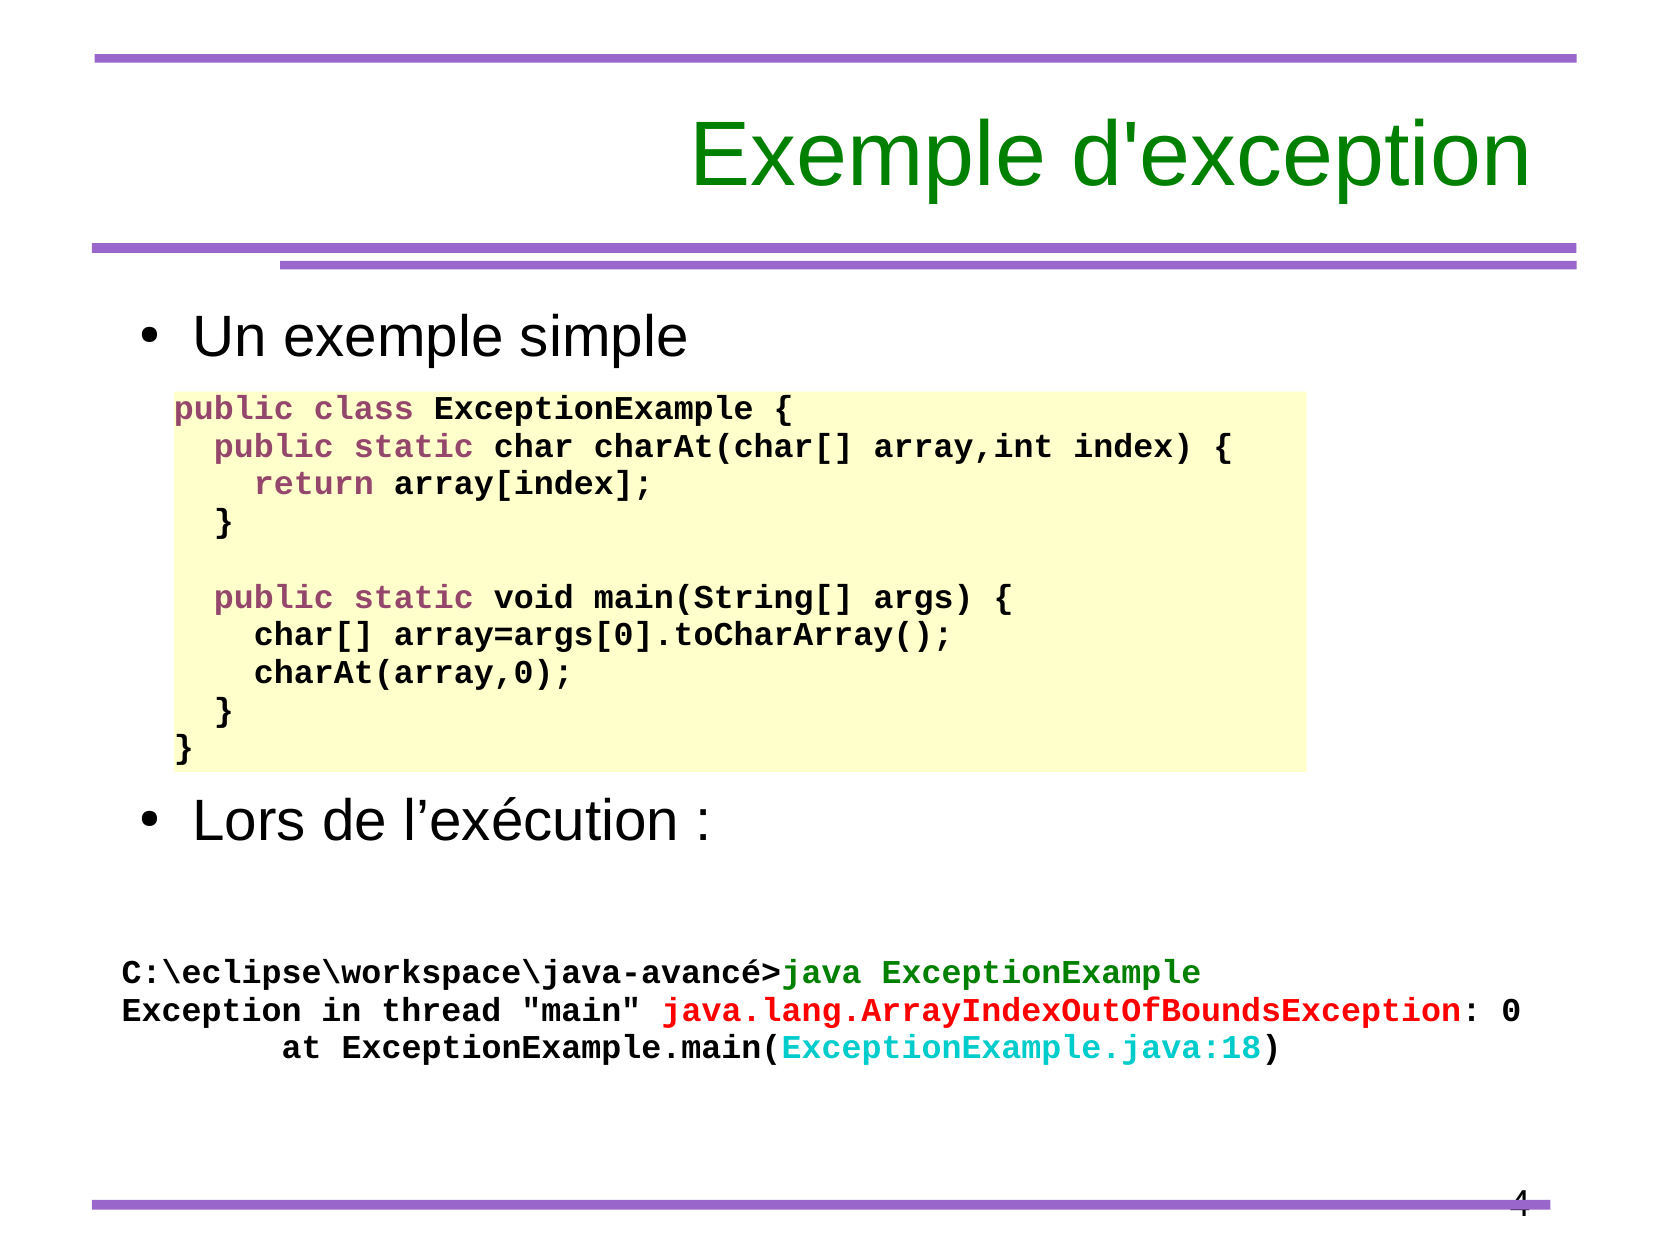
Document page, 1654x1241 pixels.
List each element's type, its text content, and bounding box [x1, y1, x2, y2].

title Exemple d'exception [121, 49, 1534, 257]
text_box C:\eclipse\workspace\java-avancé>java ExceptionExample Exception in thread "main" java.lang.ArrayIndexOutOfBoundsException: 0 at ExceptionExample.main(ExceptionExample.java:18) [121, 955, 1522, 1069]
text_box public class ExceptionExample { public static char charAt(char[] array,int index) { return array[index]; } public static void main(String[] args) { char[] array=args[0].toCharArray(); charAt(array,0); } } [173, 391, 1307, 772]
list Un exemple simple Lors de l’exécution : [121, 303, 1534, 869]
